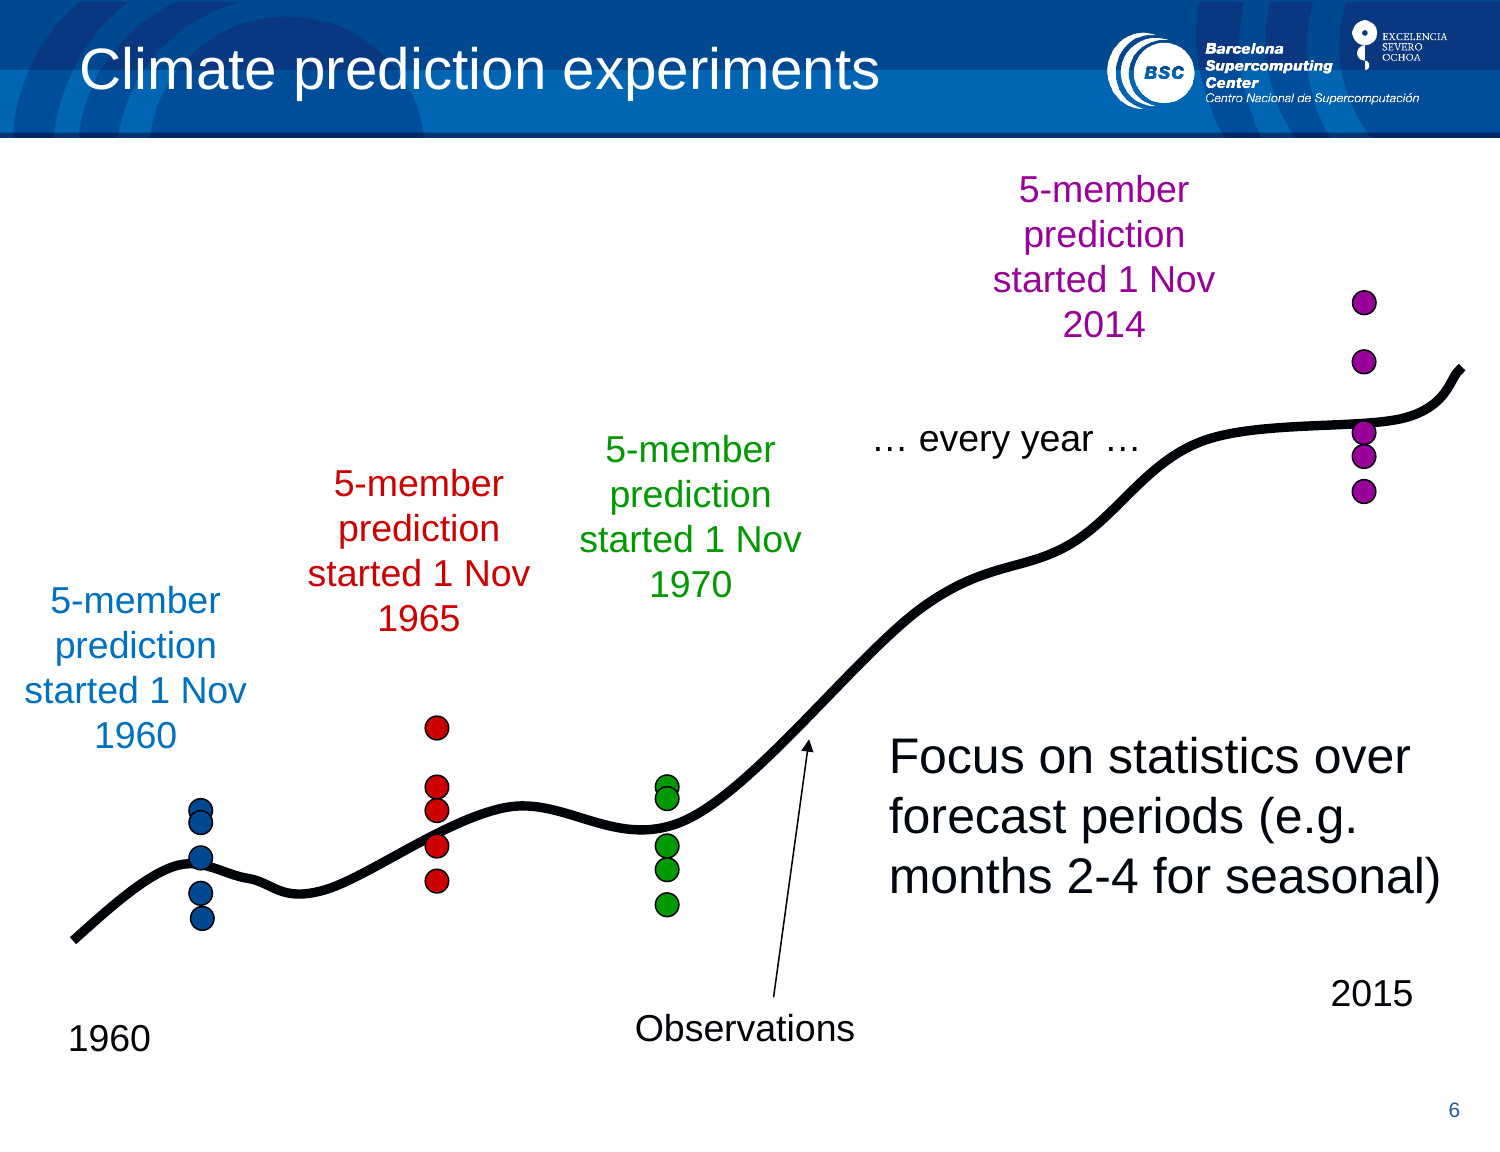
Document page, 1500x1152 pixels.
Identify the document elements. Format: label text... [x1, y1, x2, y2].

text_box … every year … [820, 405, 1247, 467]
title Climate prediction experiments [65, 23, 1081, 139]
text_box [1352, 290, 1377, 315]
text_box [188, 798, 213, 835]
text_box 5-member prediction started 1 Nov 1965 [265, 451, 573, 647]
text_box 1960 [17, 961, 172, 1067]
text_box [188, 881, 215, 931]
text_box [655, 834, 679, 882]
text_box [425, 775, 449, 823]
picture [0, 0, 1500, 138]
text_box 5-member prediction started 1 Nov 2014 [950, 157, 1258, 353]
text_box [655, 892, 679, 917]
text_box Observations [620, 996, 940, 1058]
text_box 5-member prediction started 1 Nov 1960 [0, 568, 290, 765]
text_box [425, 716, 449, 740]
text_box [425, 834, 449, 858]
text_box [425, 869, 449, 893]
text_box [1352, 349, 1376, 374]
text_box [188, 846, 213, 870]
text_box 2015 [1305, 961, 1459, 1022]
text_box [1352, 420, 1376, 469]
text_box Focus on statistics over forecast periods (e.g. months 2-4 for seasonal) [873, 716, 1459, 912]
text_box [1352, 479, 1376, 504]
text_box 5-member prediction started 1 Nov 1970 [537, 417, 845, 614]
text_box [655, 774, 679, 811]
